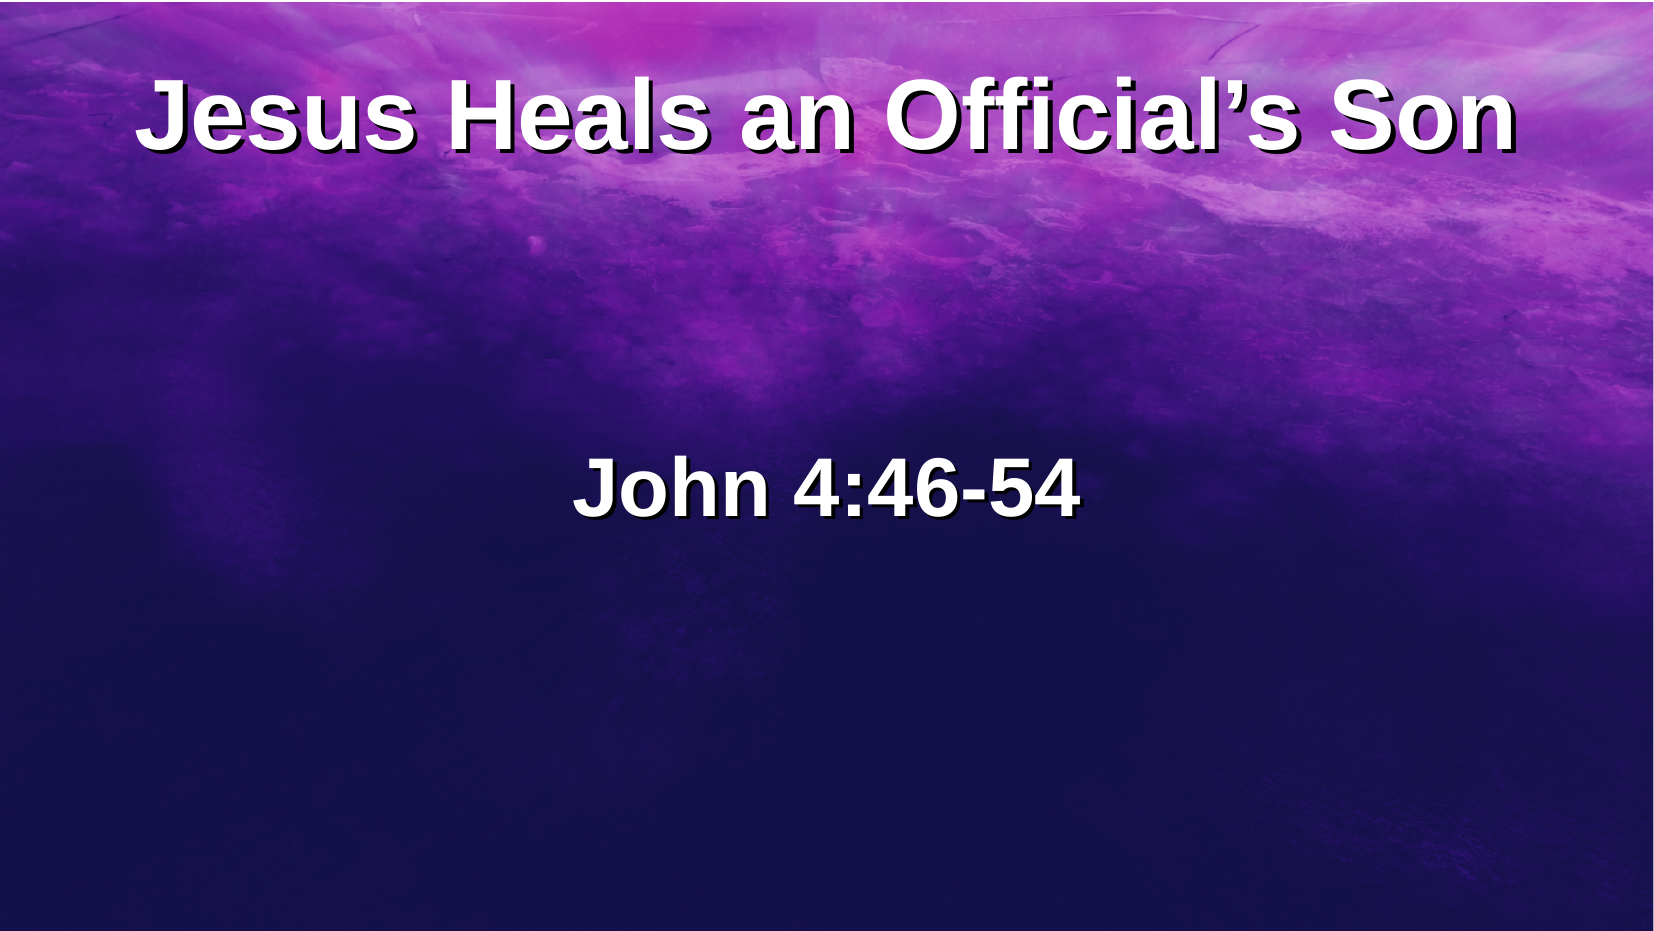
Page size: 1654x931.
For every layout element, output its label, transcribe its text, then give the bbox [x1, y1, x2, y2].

picture [0, 2, 1654, 931]
subtitle John 4:46-54 [82, 217, 1571, 758]
title Jesus Heals an Official’s Son [82, 37, 1571, 193]
